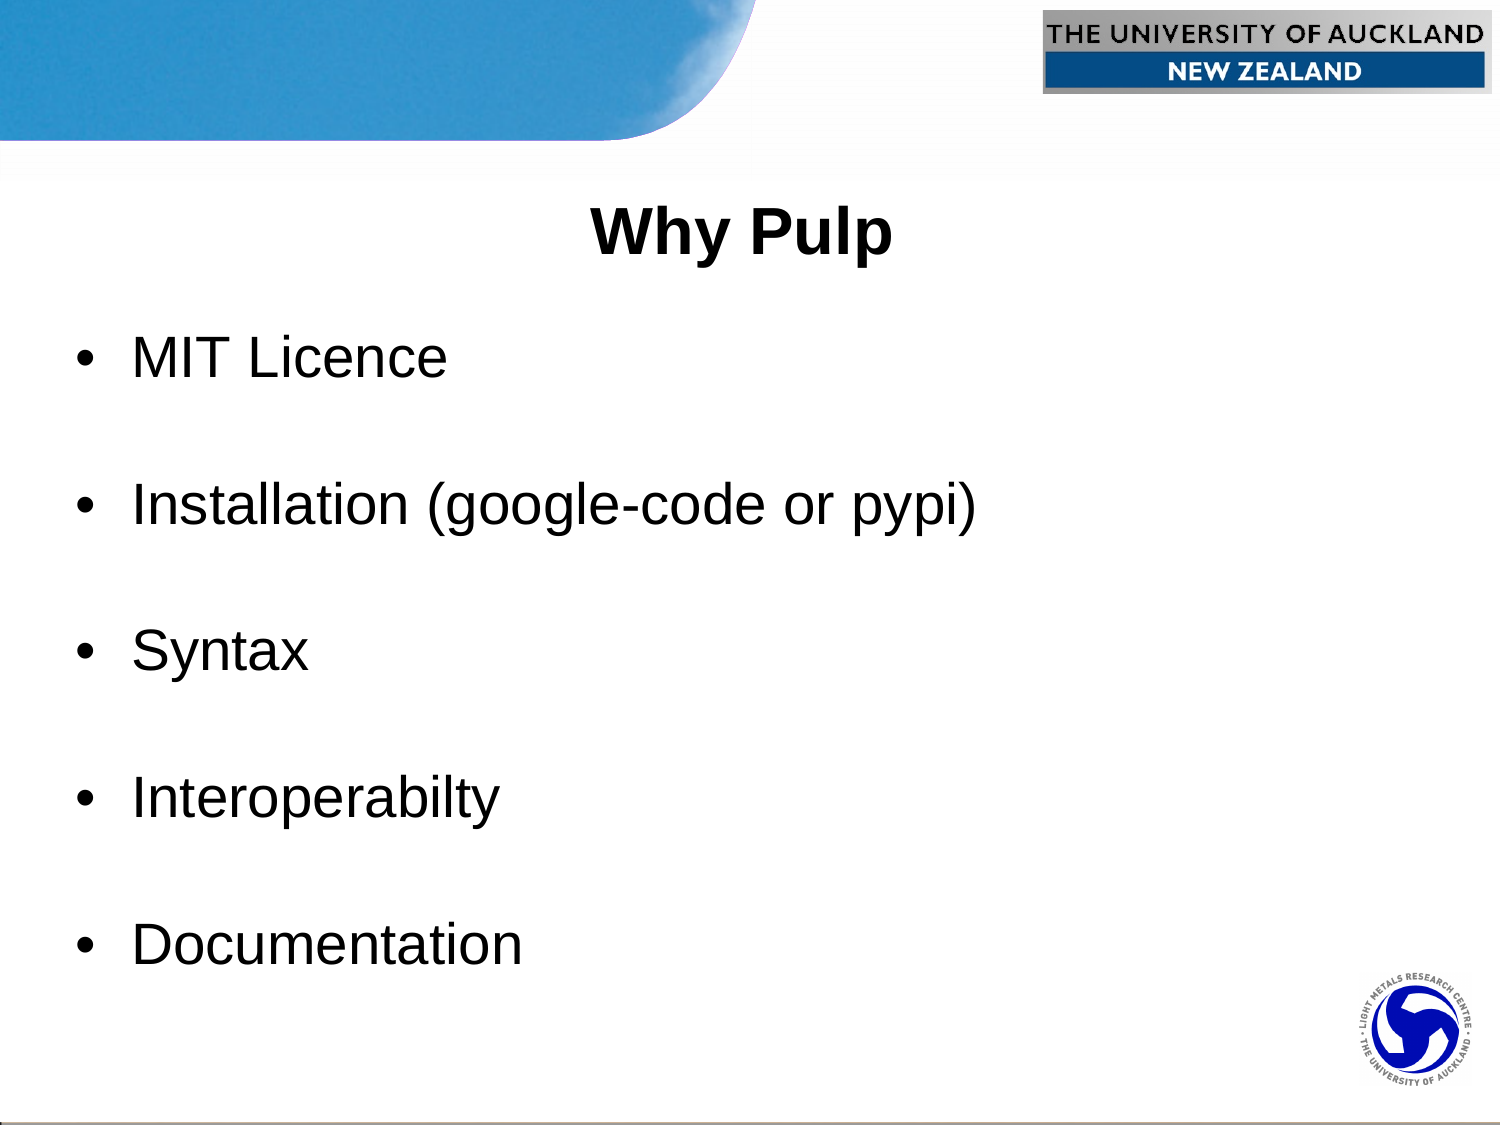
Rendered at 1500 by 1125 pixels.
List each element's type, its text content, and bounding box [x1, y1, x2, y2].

picture [0, 0, 1500, 181]
list MIT Licence Installation (google-code or pypi) Syntax Interoperabilty Documentation [75, 324, 1426, 1059]
picture [1359, 972, 1472, 1086]
title Why Pulp [67, 174, 1418, 288]
